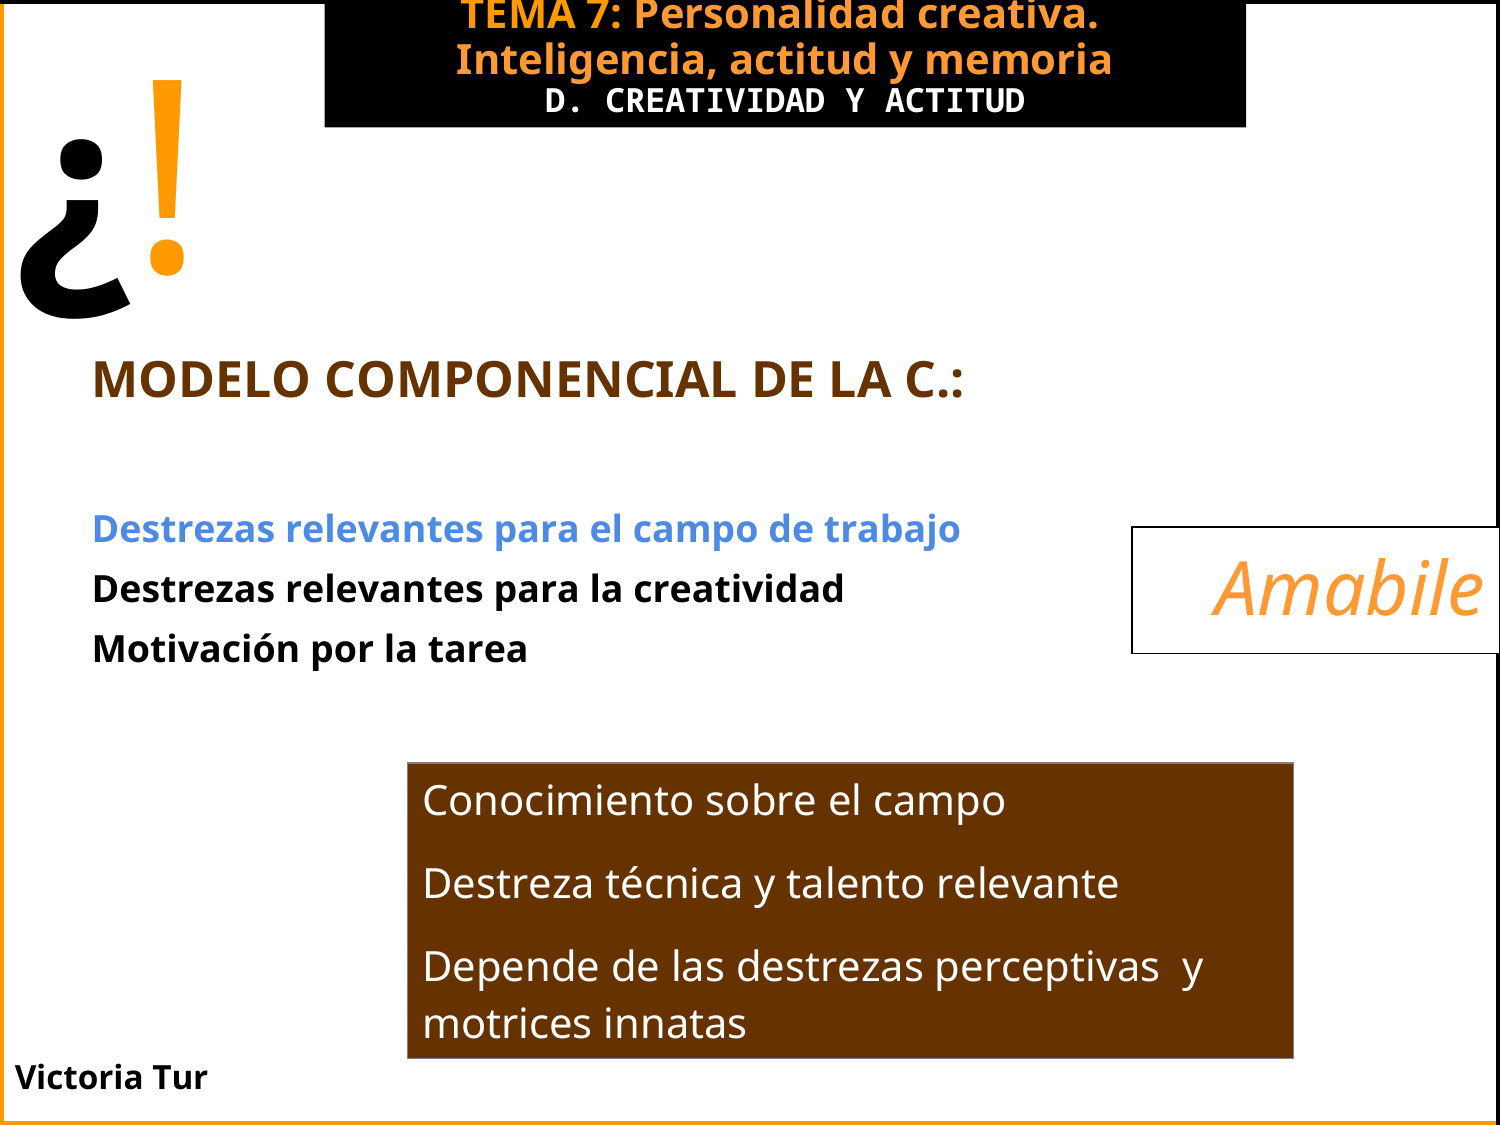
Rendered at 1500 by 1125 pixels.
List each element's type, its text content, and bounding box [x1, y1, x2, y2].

text_box Conocimiento sobre el campo Destreza técnica y talento relevante Depende de las destrezas perceptivas y motrices innatas [407, 763, 1294, 1059]
list MODELO COMPONENCIAL DE LA C.: Destrezas relevantes para el campo de trabajo Destrezas relevantes para la creatividad Motivación por la tarea [76, 255, 1427, 998]
title Amabile [1131, 527, 1500, 654]
